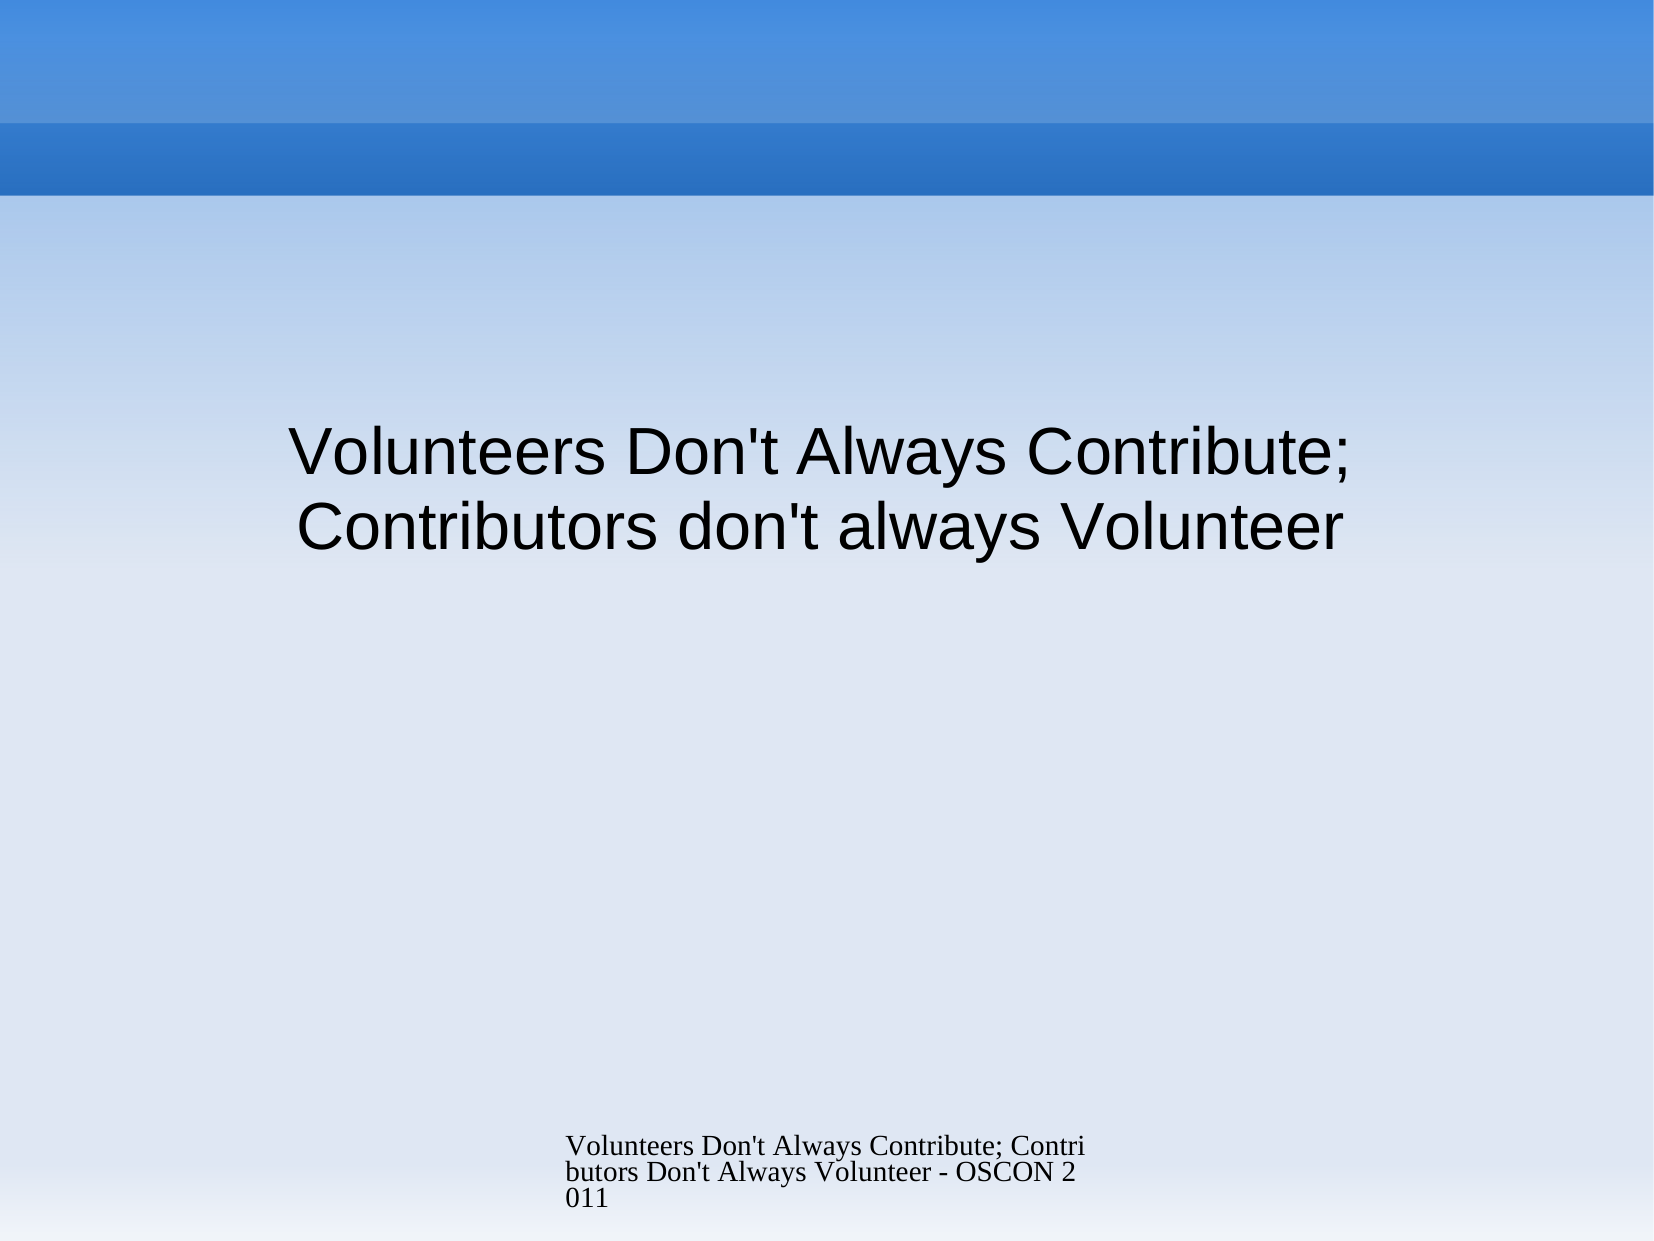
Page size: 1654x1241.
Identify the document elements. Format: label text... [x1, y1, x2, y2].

subtitle Volunteers Don't Always Contribute; Contributors don't always Volunteer [76, 0, 1565, 1109]
picture [0, 0, 1654, 1241]
